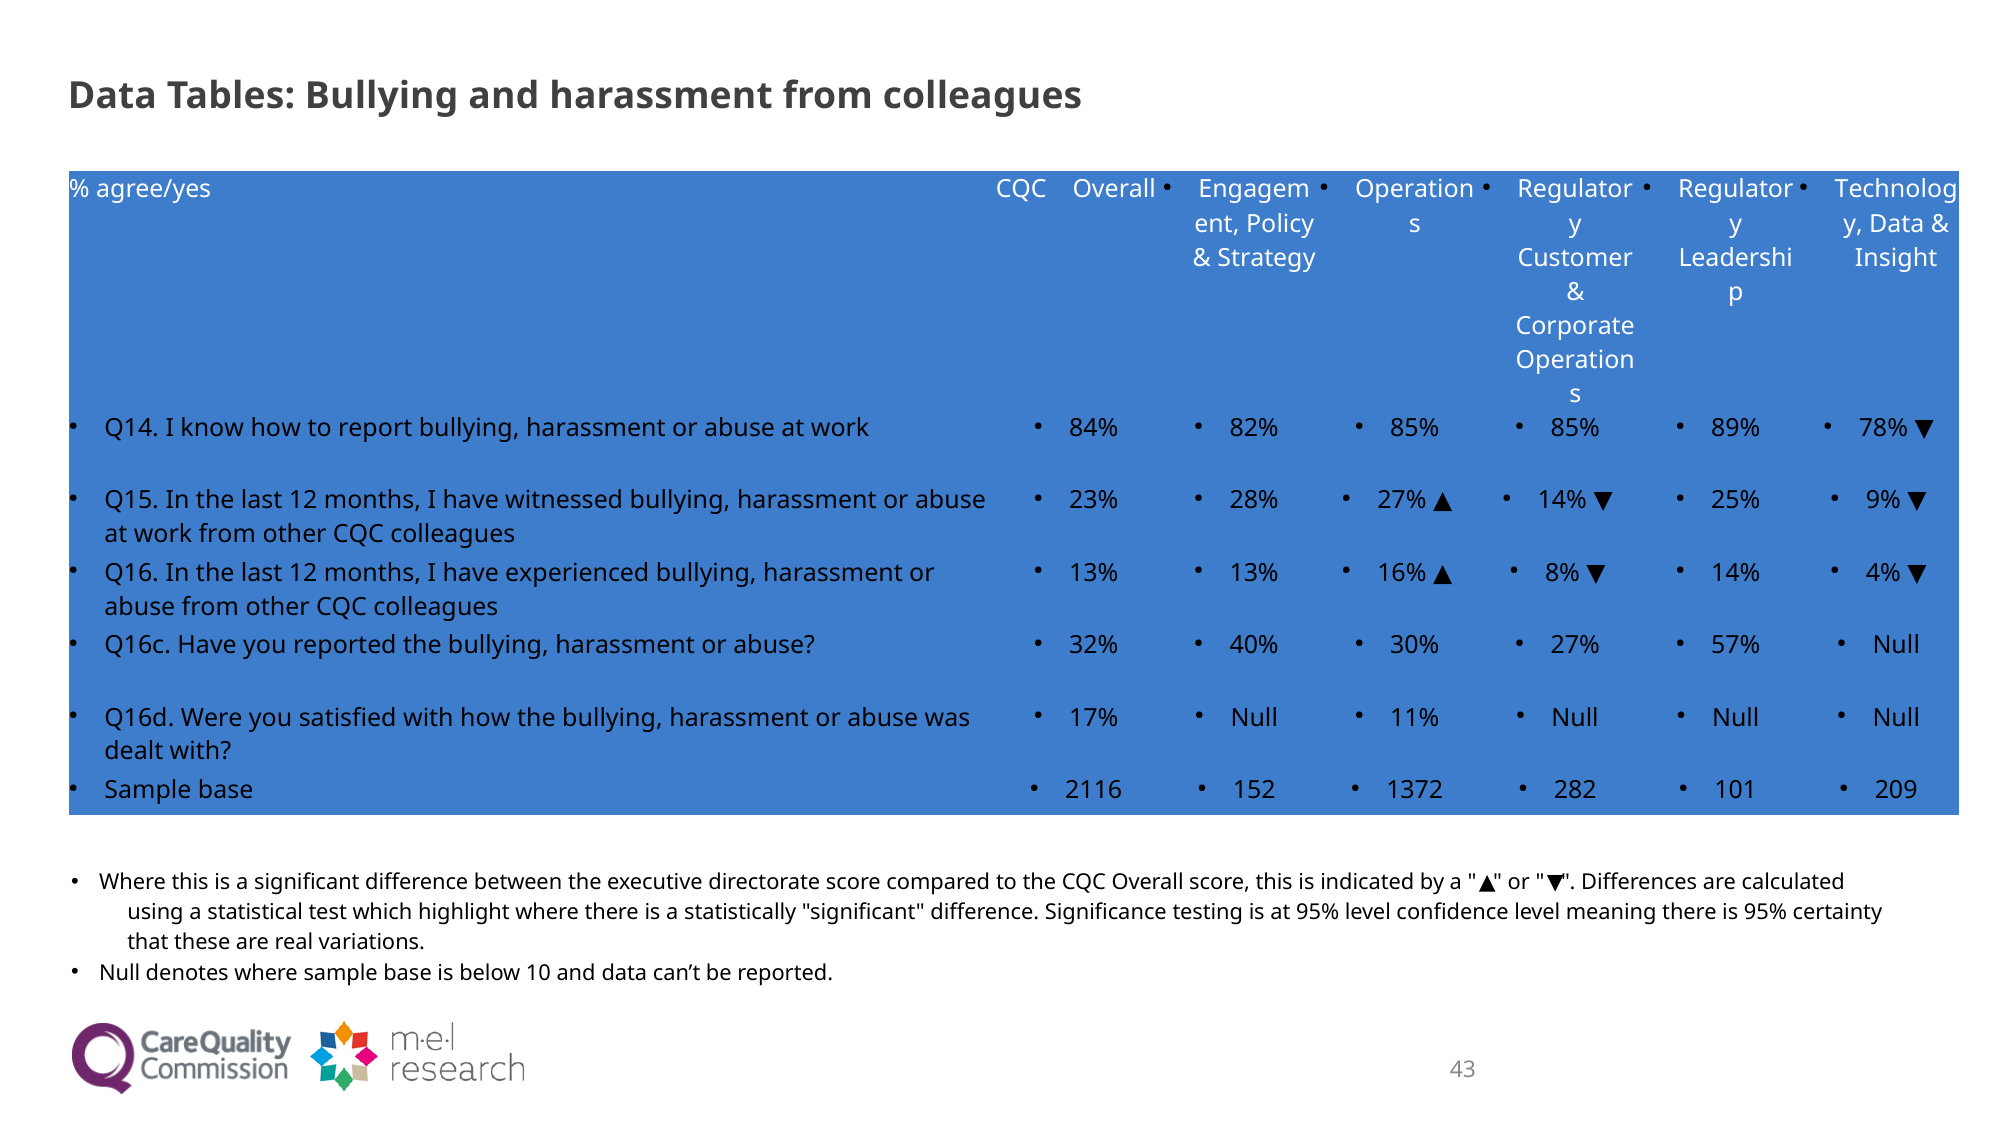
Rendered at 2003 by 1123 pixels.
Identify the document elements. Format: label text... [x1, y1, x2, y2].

table_cell 85% [1477, 409, 1638, 482]
picture [310, 1021, 524, 1091]
table_cell 28% [1156, 482, 1317, 554]
text_box 43 [1434, 1039, 1902, 1100]
table_header Operations [1317, 171, 1477, 409]
table_header Technology, Data & Insight [1798, 171, 1959, 409]
table_cell Q16d. Were you satisfied with how the bullying, harassment or abuse was dealt with? [69, 699, 996, 772]
table_cell 57% [1638, 627, 1798, 699]
table_cell Null [1638, 699, 1798, 772]
table_cell 9% ▼ [1798, 482, 1959, 554]
table_cell 17% [996, 699, 1156, 772]
table_cell 32% [996, 627, 1156, 699]
table_cell 30% [1317, 627, 1477, 699]
table_cell 23% [996, 482, 1156, 554]
table_cell 8% ▼ [1477, 554, 1638, 627]
table_cell 13% [996, 554, 1156, 627]
table_header CQC Overall [996, 171, 1156, 409]
table_cell 82% [1156, 409, 1317, 482]
table_cell 4% ▼ [1798, 554, 1959, 627]
table_cell 27% ▲ [1317, 482, 1477, 554]
table_cell 2116 [996, 772, 1156, 815]
table_cell 27% [1477, 627, 1638, 699]
table_cell 282 [1477, 772, 1638, 815]
table_cell Q16. In the last 12 months, I have experienced bullying, harassment or abuse from other CQC colleagues [69, 554, 996, 627]
table_cell 101 [1638, 772, 1798, 815]
table_cell 25% [1638, 482, 1798, 554]
table_header % agree/yes [69, 171, 996, 409]
title Data Tables: Bullying and harassment from colleagues [67, 31, 1929, 148]
table_cell Q16c. Have you reported the bullying, harassment or abuse? [69, 627, 996, 699]
table_cell Sample base [69, 772, 996, 815]
table_cell Null [1798, 699, 1959, 772]
table_cell Q14. I know how to report bullying, harassment or abuse at work [69, 409, 996, 482]
table_cell Null [1156, 699, 1317, 772]
table_cell 78% ▼ [1798, 409, 1959, 482]
table_cell 11% [1317, 699, 1477, 772]
table_cell 16% ▲ [1317, 554, 1477, 627]
table_cell Q15. In the last 12 months, I have witnessed bullying, harassment or abuse at work from other CQC colleagues [69, 482, 996, 554]
table_cell Null [1477, 699, 1638, 772]
table_cell 89% [1638, 409, 1798, 482]
table_header Engagement, Policy & Strategy [1156, 171, 1317, 409]
table_cell 13% [1156, 554, 1317, 627]
table_cell Null [1798, 627, 1959, 699]
table_cell 84% [996, 409, 1156, 482]
table_cell 40% [1156, 627, 1317, 699]
table_cell 14% ▼ [1477, 482, 1638, 554]
table_header Regulatory Customer & Corporate Operations [1477, 171, 1638, 409]
table_header Regulatory Leadership [1638, 171, 1798, 409]
table_cell 209 [1798, 772, 1959, 815]
text_box Where this is a significant difference between the executive directorate score compared to the CQC Overall score, this is indicated by a "▲" or "▼". Differences are calculated using a statistical test which highlight where there is a statistically "significant" difference. Significance testing is at 95% level confidence level meaning there is 95% certainty that these are real variations. Null denotes where sample base is below 10 and data can’t be reported. [56, 856, 1920, 994]
table_cell 14% [1638, 554, 1798, 627]
picture [70, 1021, 294, 1097]
table_cell 85% [1317, 409, 1477, 482]
table_cell 152 [1156, 772, 1317, 815]
table_cell 1372 [1317, 772, 1477, 815]
